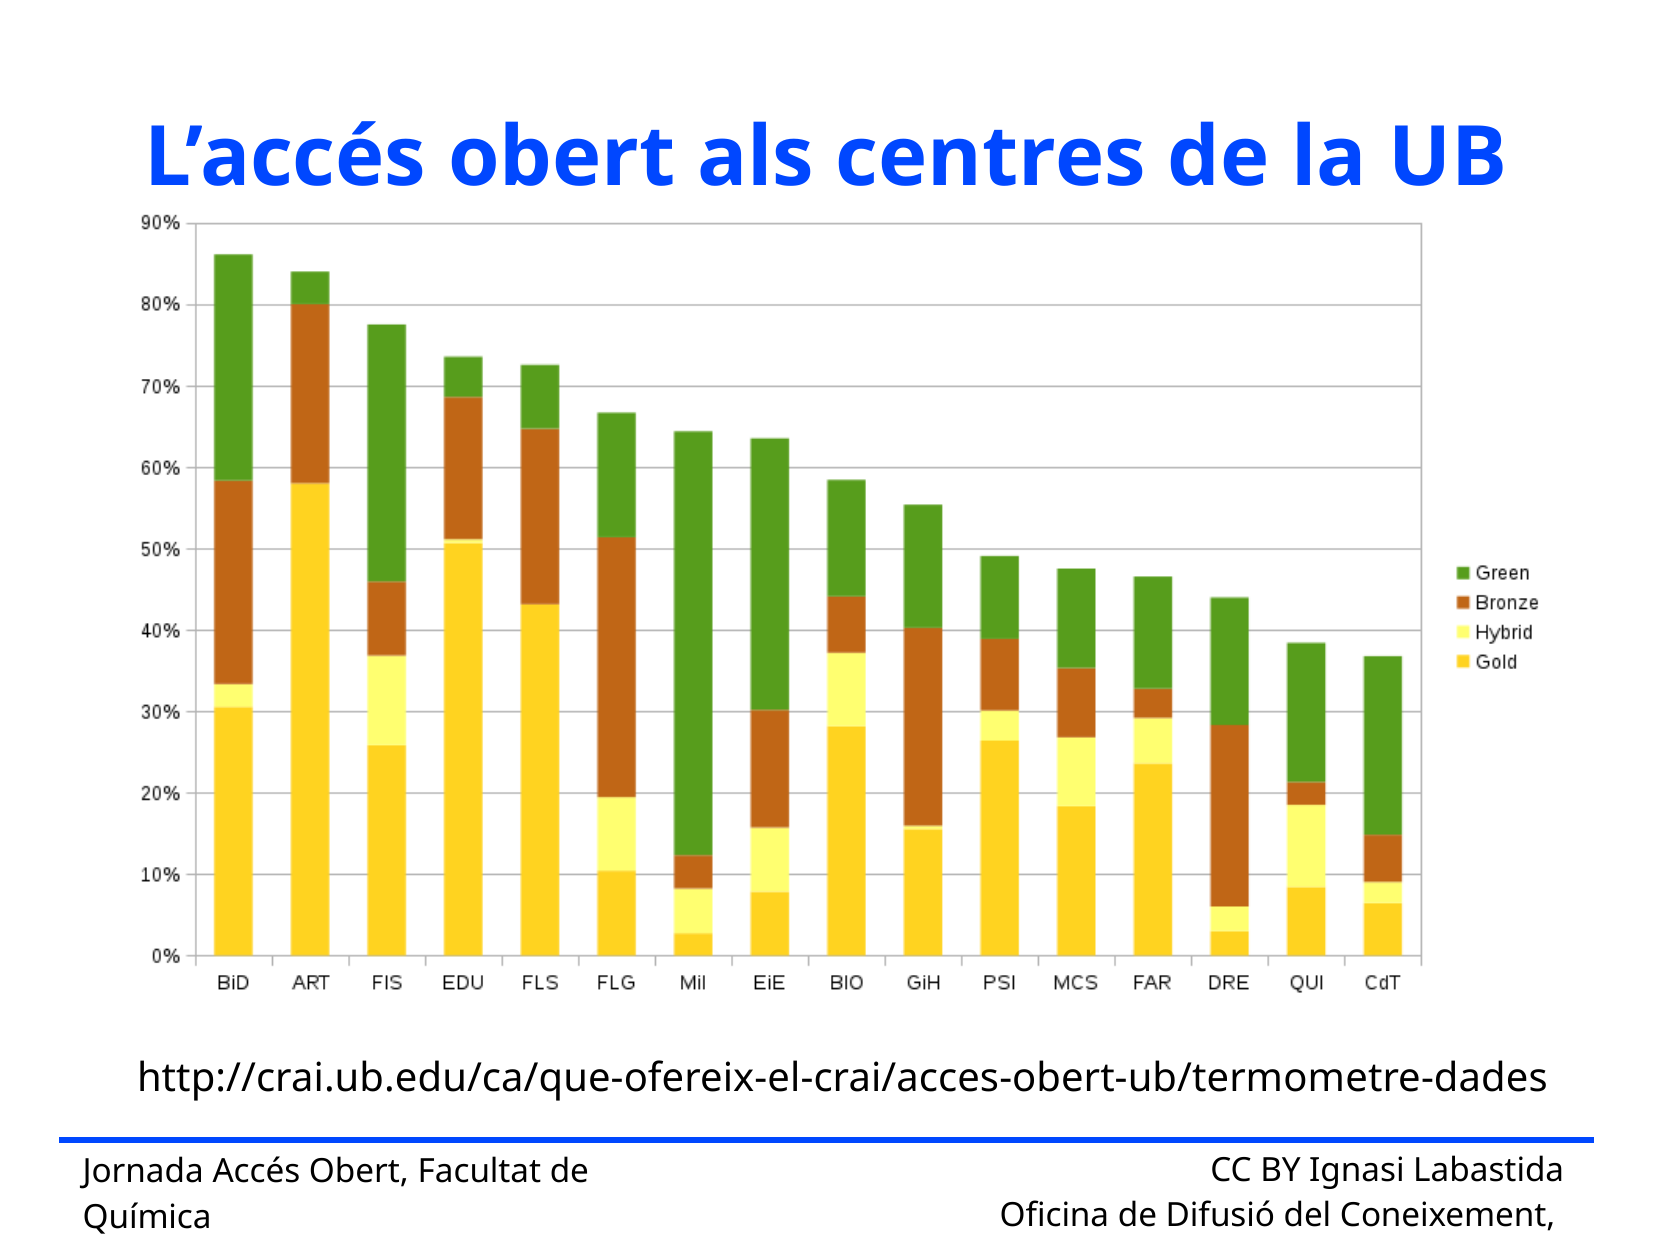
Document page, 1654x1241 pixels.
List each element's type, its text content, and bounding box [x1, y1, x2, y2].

title L’accés obert als centres de la UB [82, 49, 1571, 257]
picture [111, 257, 1560, 1010]
list http://crai.ub.edu/ca/que-ofereix-el-crai/acces-obert-ub/termometre-dades [76, 1039, 1566, 1111]
